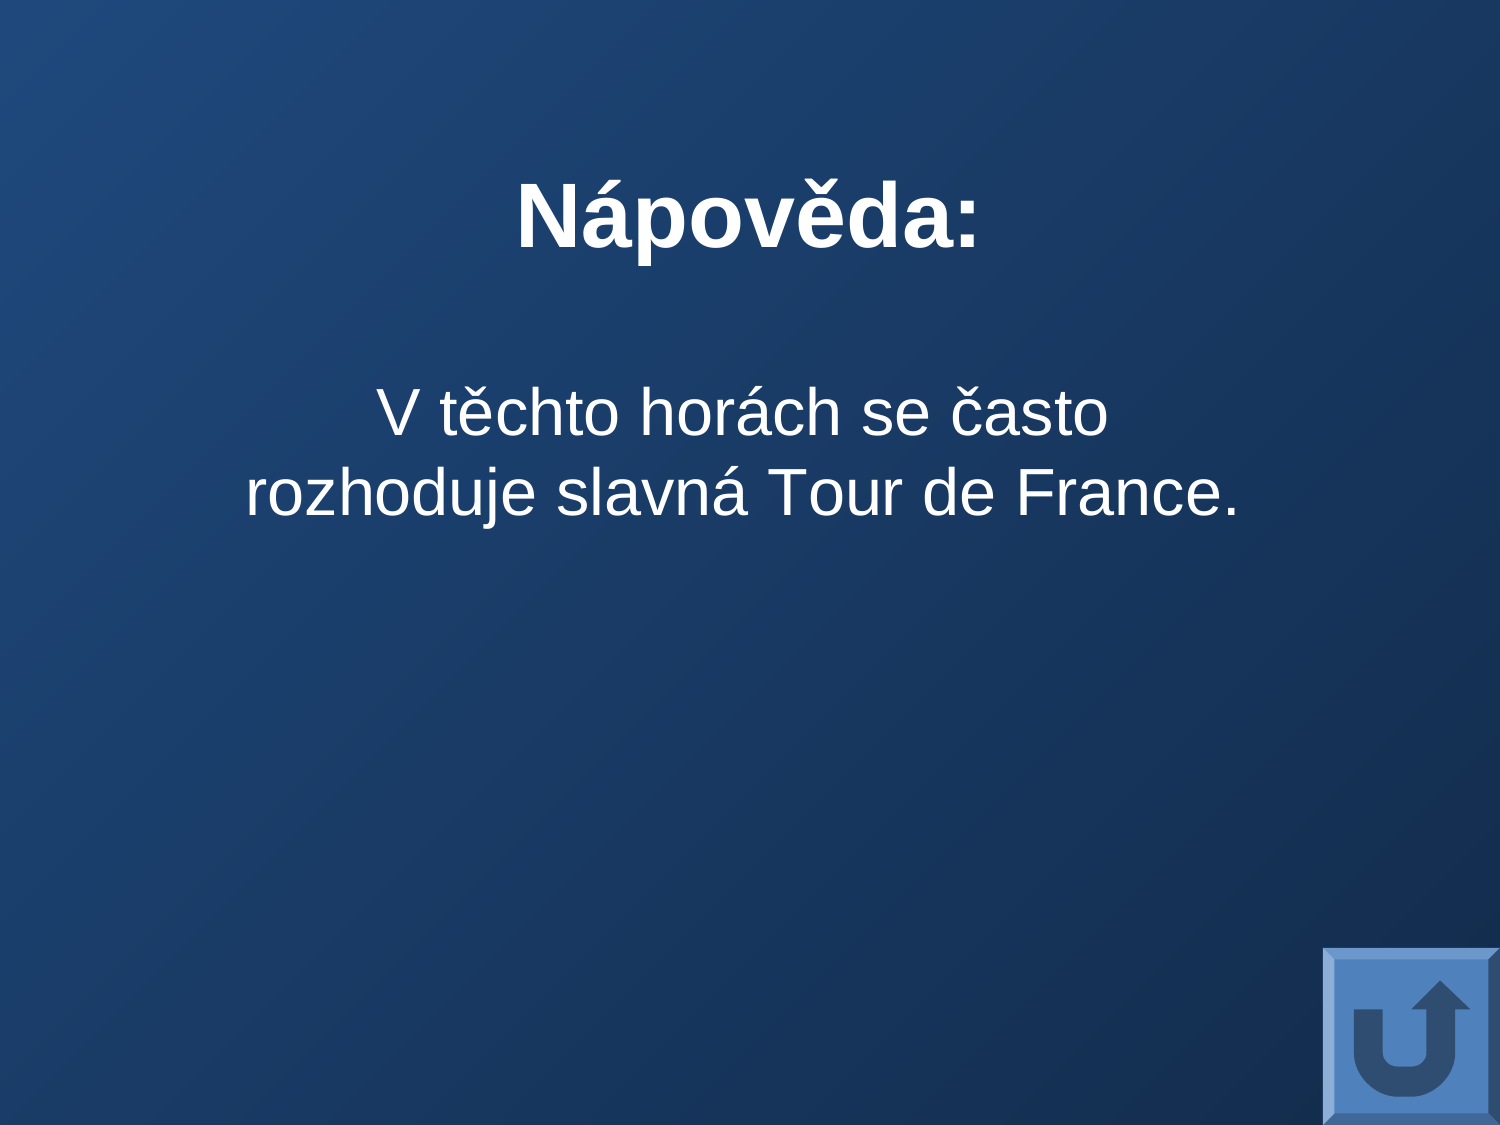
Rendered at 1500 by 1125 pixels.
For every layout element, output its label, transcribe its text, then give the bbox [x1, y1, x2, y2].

text_box V těchto horách se často rozhoduje slavná Tour de France. [218, 361, 1269, 650]
text_box [1324, 947, 1500, 1125]
title Nápověda: [112, 90, 1388, 332]
